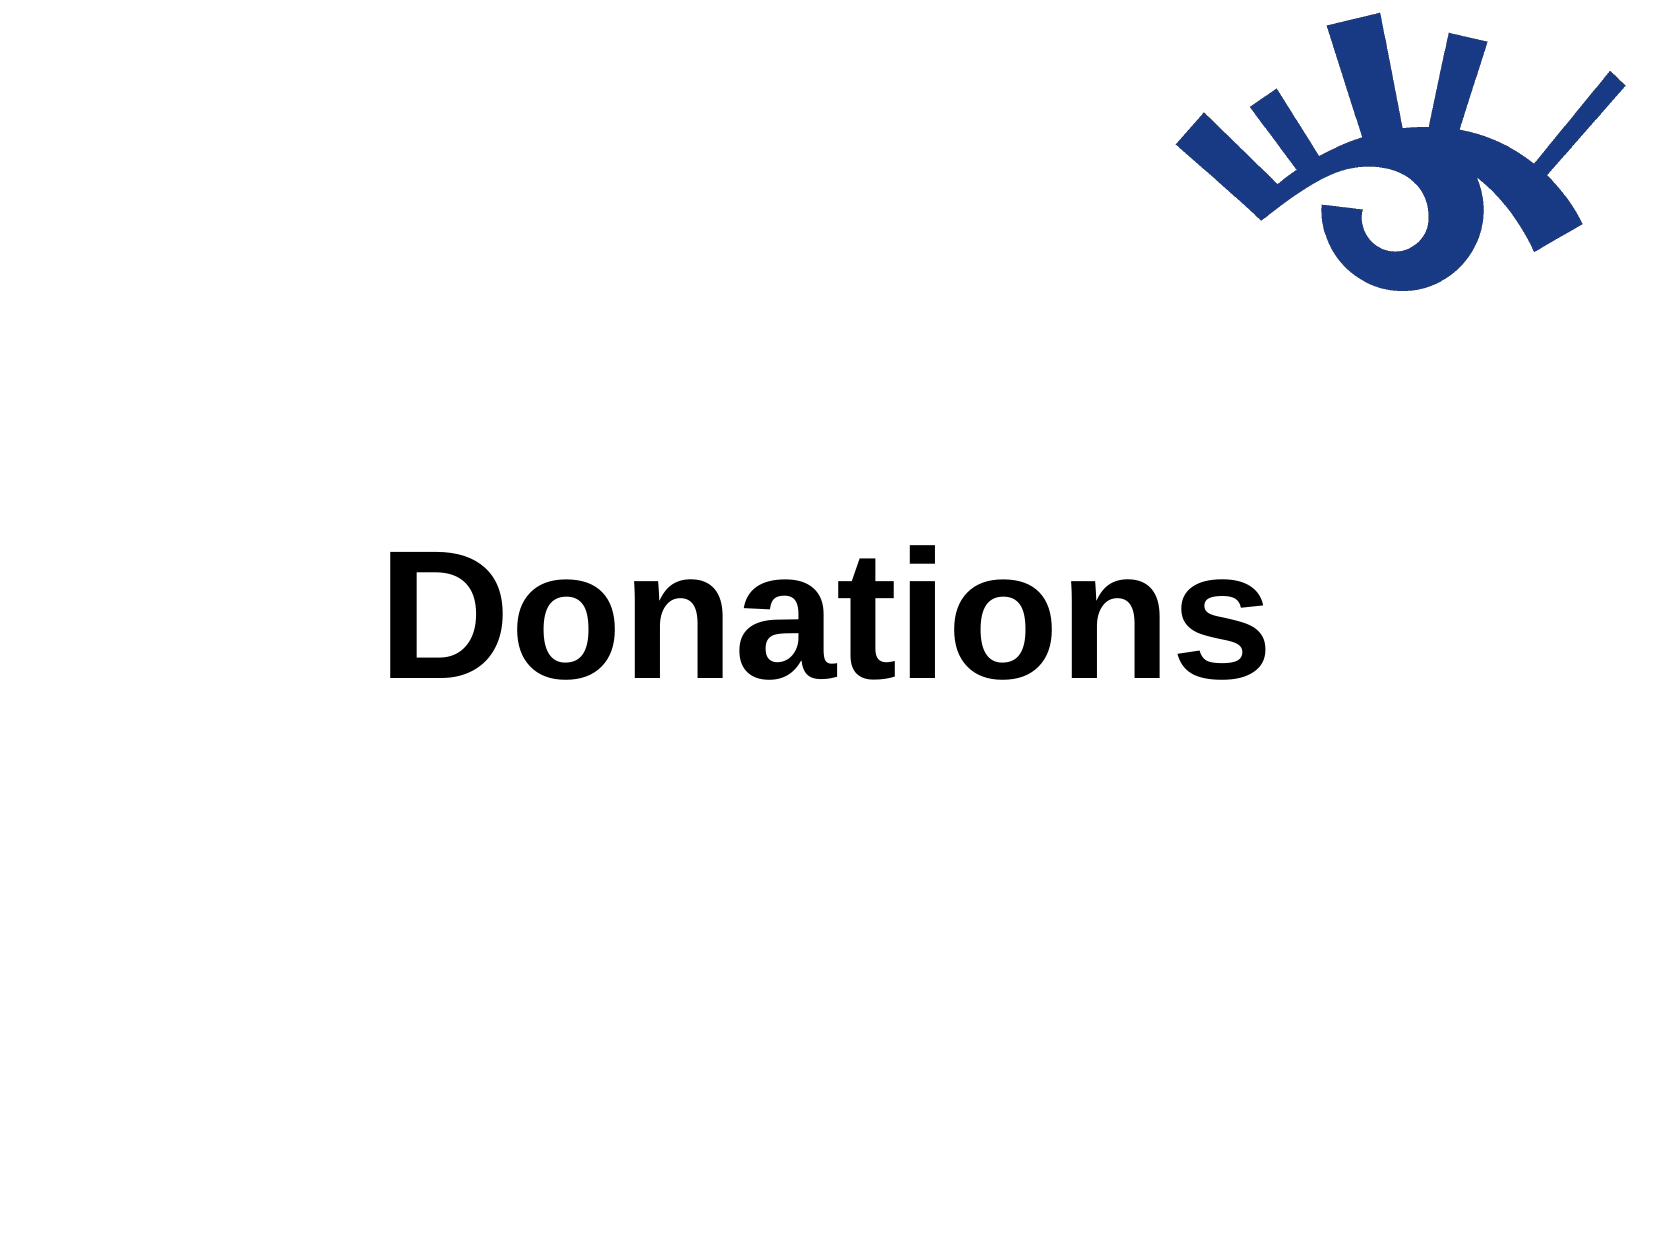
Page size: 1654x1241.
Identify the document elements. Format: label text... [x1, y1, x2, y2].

subtitle Donations [82, 60, 1571, 1171]
picture [1175, 12, 1626, 316]
